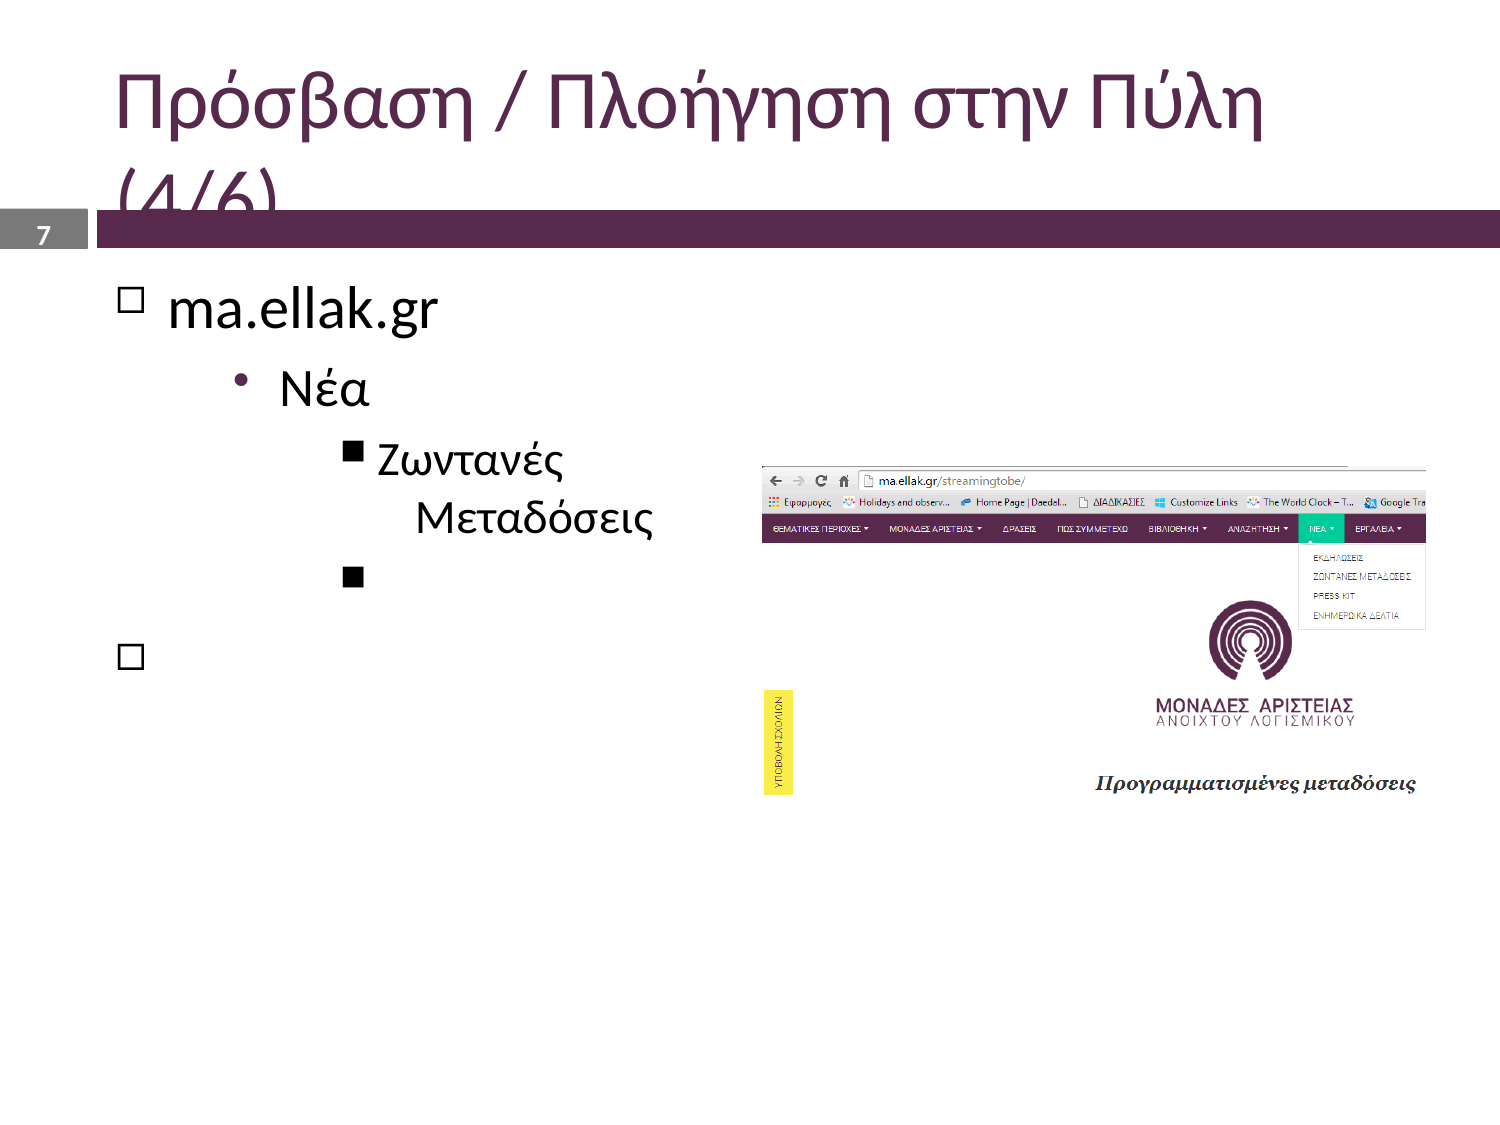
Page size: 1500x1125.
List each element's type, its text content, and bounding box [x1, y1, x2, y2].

list ma.ellak.gr Νέα Ζωντανές Μεταδόσεις [99, 260, 738, 1011]
title Πρόσβαση / Πλοήγηση στην Πύλη (4/6) [99, 37, 1438, 201]
text_box [0, 208, 88, 249]
picture [762, 466, 1426, 801]
